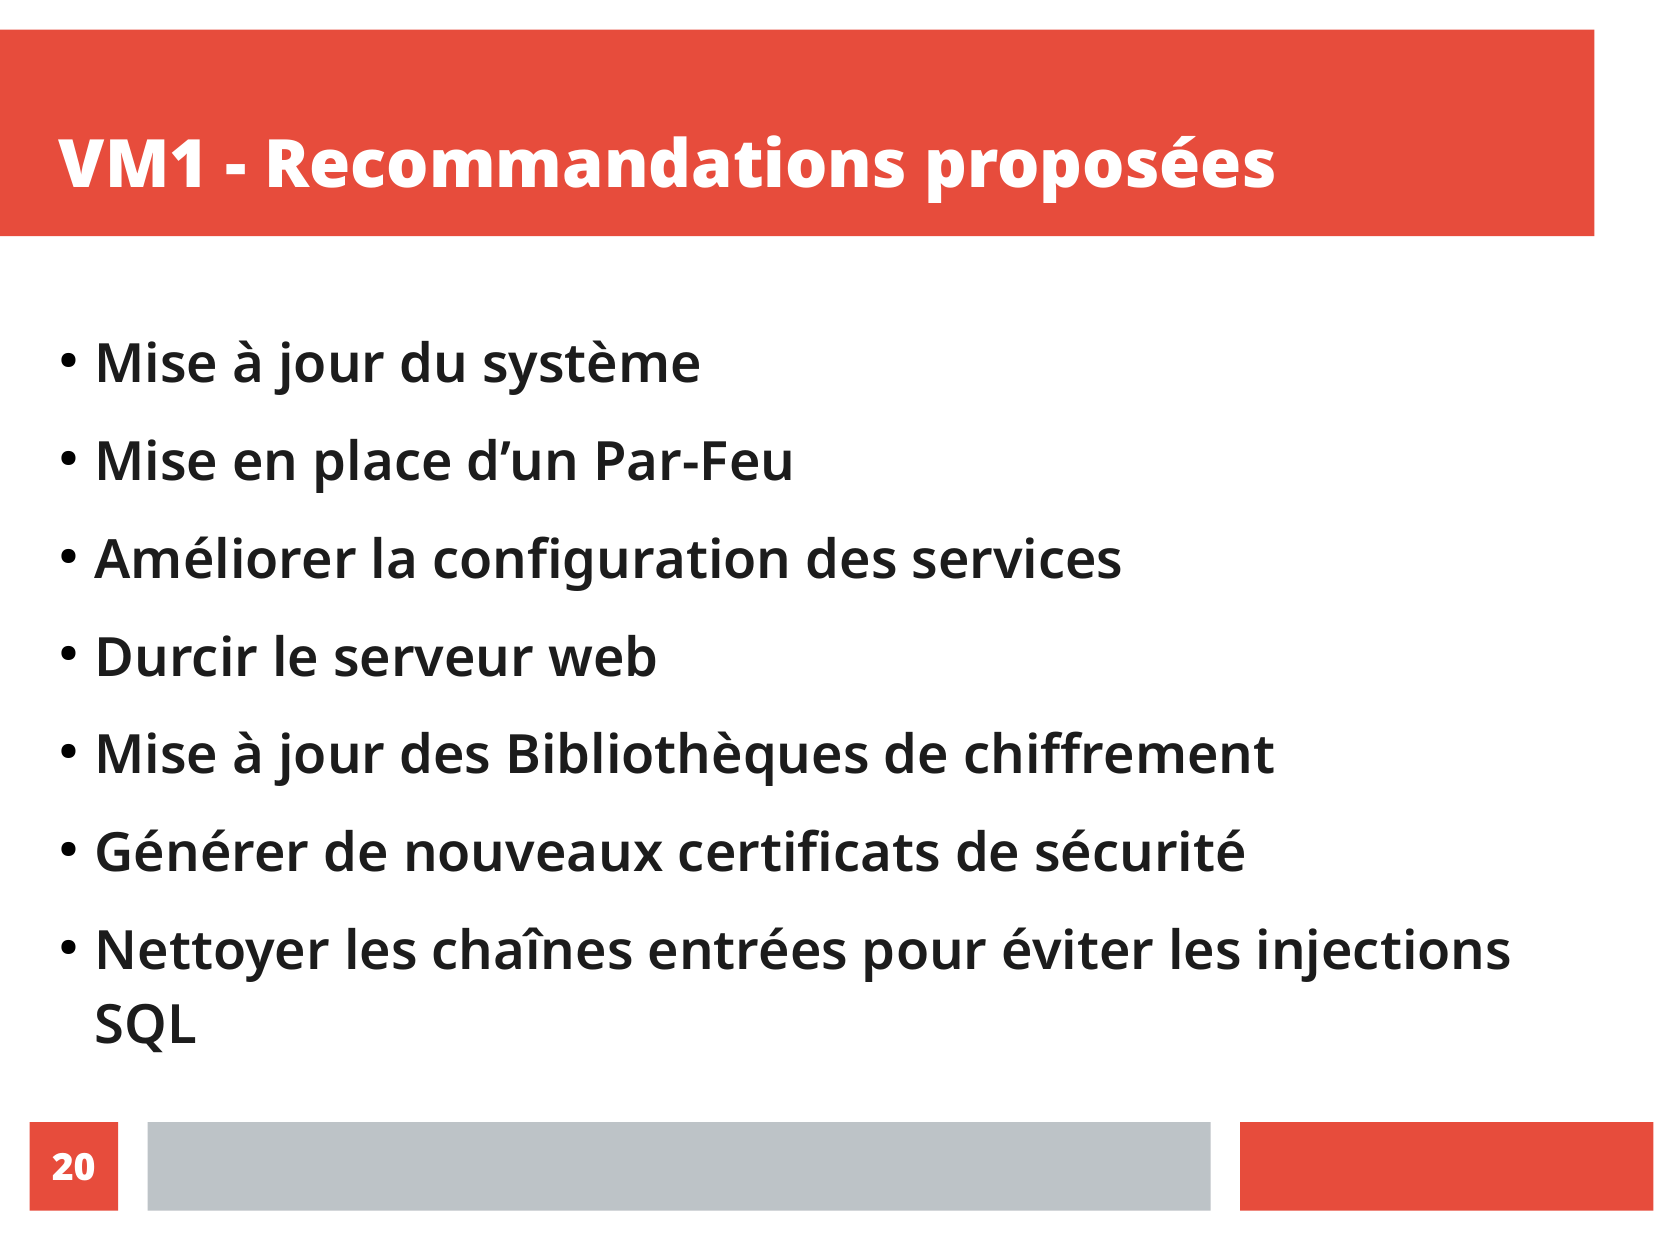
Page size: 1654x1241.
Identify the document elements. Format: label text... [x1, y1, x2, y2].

list Mise à jour du système Mise en place d’un Par-Feu Améliorer la configuration des services Durcir le serveur web Mise à jour des Bibliothèques de chiffrement Générer de nouveaux certificats de sécurité Nettoyer les chaînes entrées pour éviter les injections SQL [59, 324, 1565, 1093]
title VM1 - Recommandations proposées [59, 59, 1595, 207]
